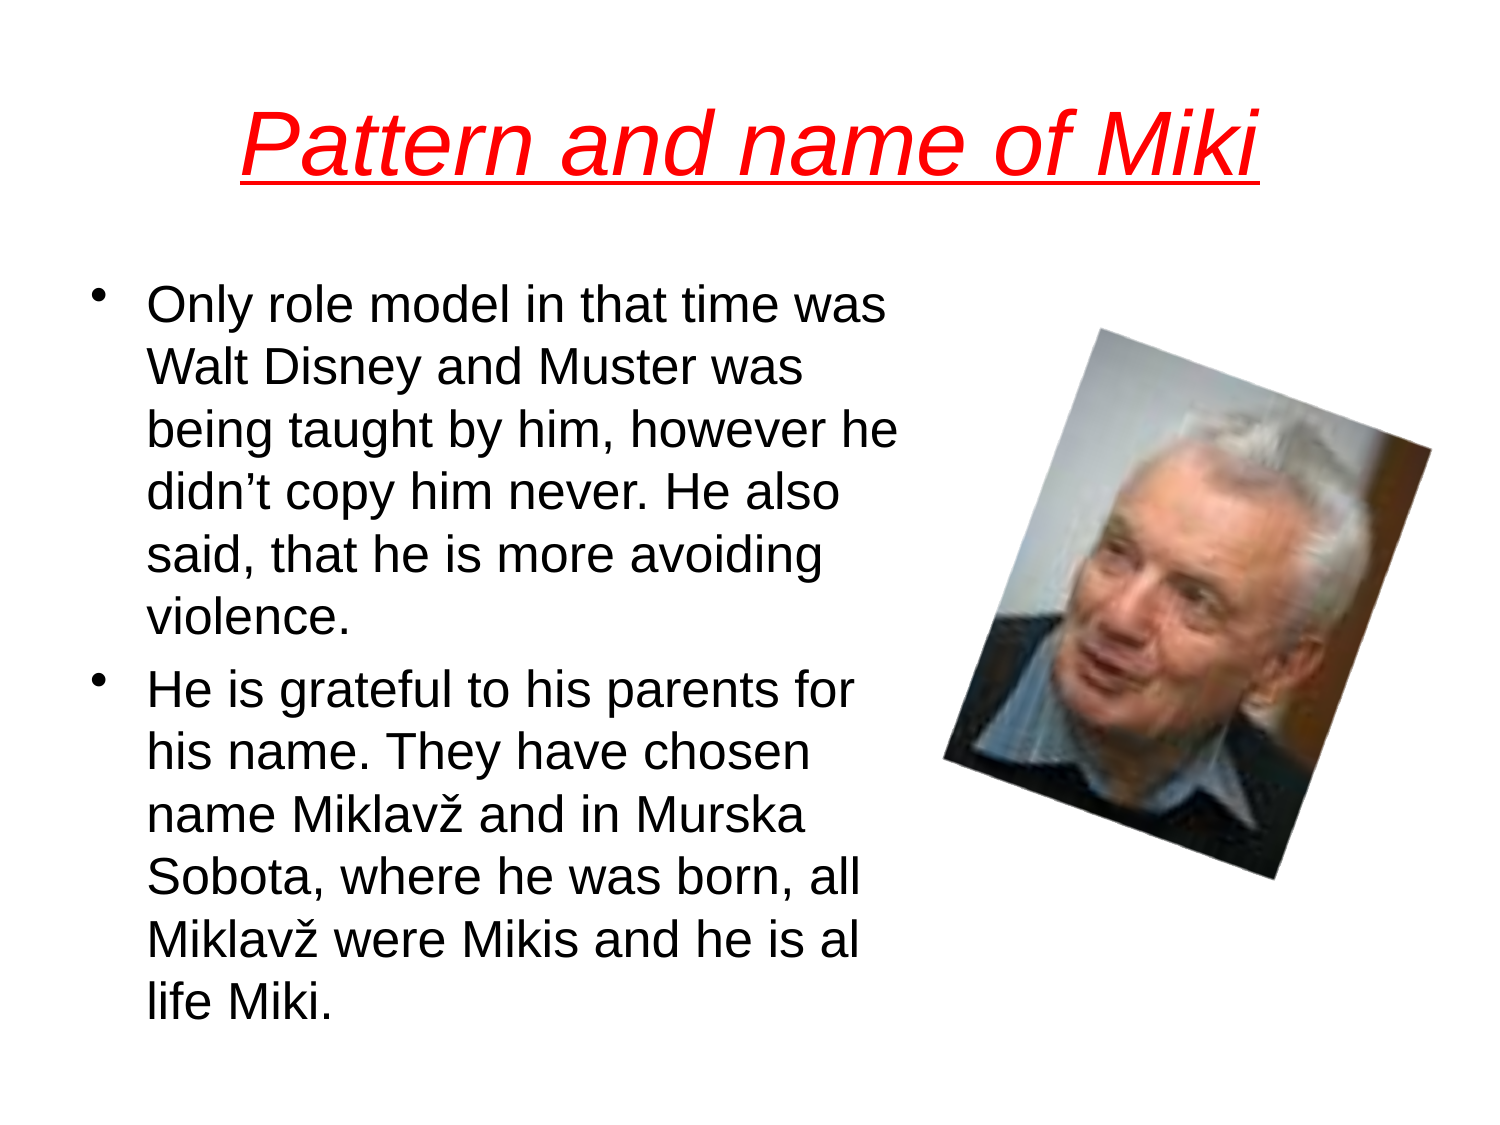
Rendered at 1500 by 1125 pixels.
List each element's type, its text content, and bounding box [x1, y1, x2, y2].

picture [941, 326, 1433, 881]
title Pattern and name of Miki [75, 45, 1425, 233]
list Only role model in that time was Walt Disney and Muster was being taught by him, however he didn’t copy him never. He also said, that he is more avoiding violence. He is grateful to his parents for his name. They have chosen name Miklavž and in Murska Sobota, where he was born, all Miklavž were Mikis and he is al life Miki. [75, 262, 939, 1035]
